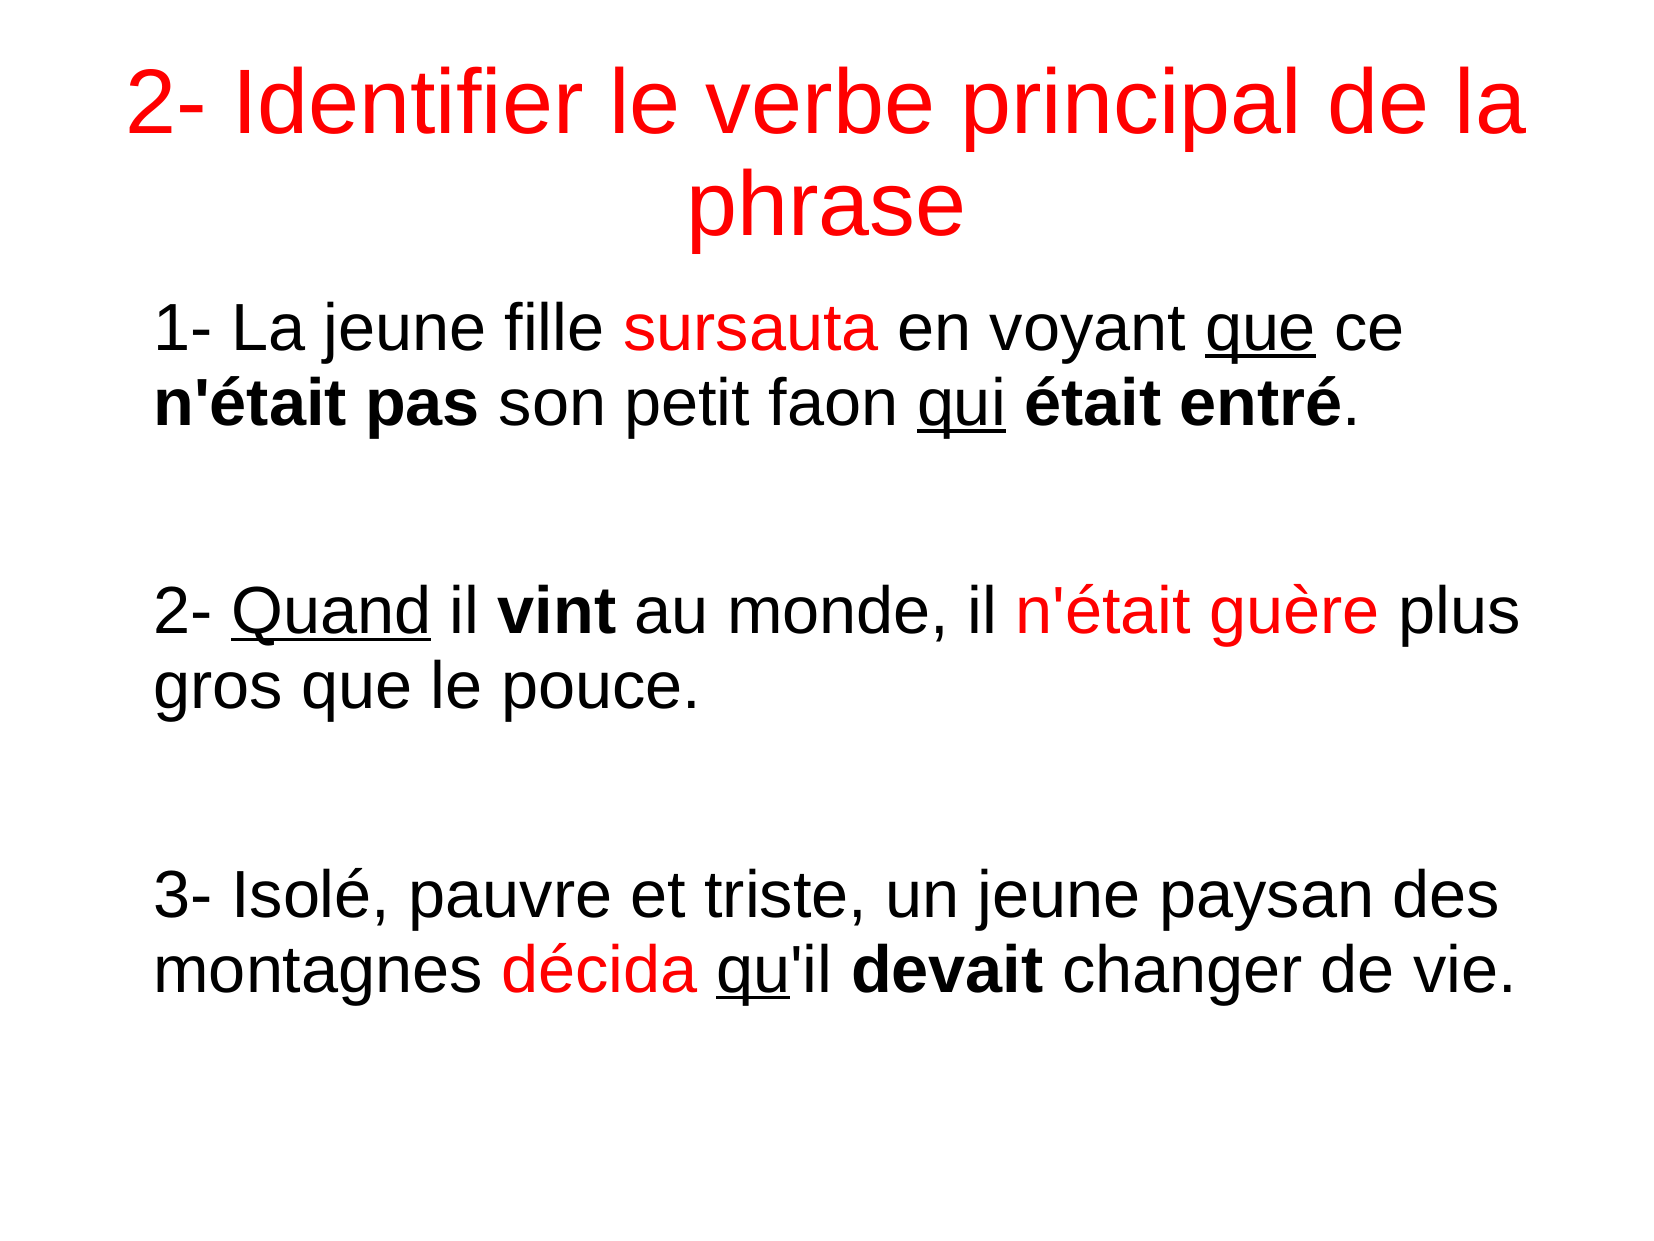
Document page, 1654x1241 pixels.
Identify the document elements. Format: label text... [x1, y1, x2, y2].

title 2- Identifier le verbe principal de la phrase [82, 49, 1571, 257]
list 1- La jeune fille sursauta en voyant que ce n'était pas son petit faon qui était entré. 2- Quand il vint au monde, il n'était guère plus gros que le pouce. 3- Isolé, pauvre et triste, un jeune paysan des montagnes décida qu'il devait changer de vie. [82, 290, 1571, 1099]
